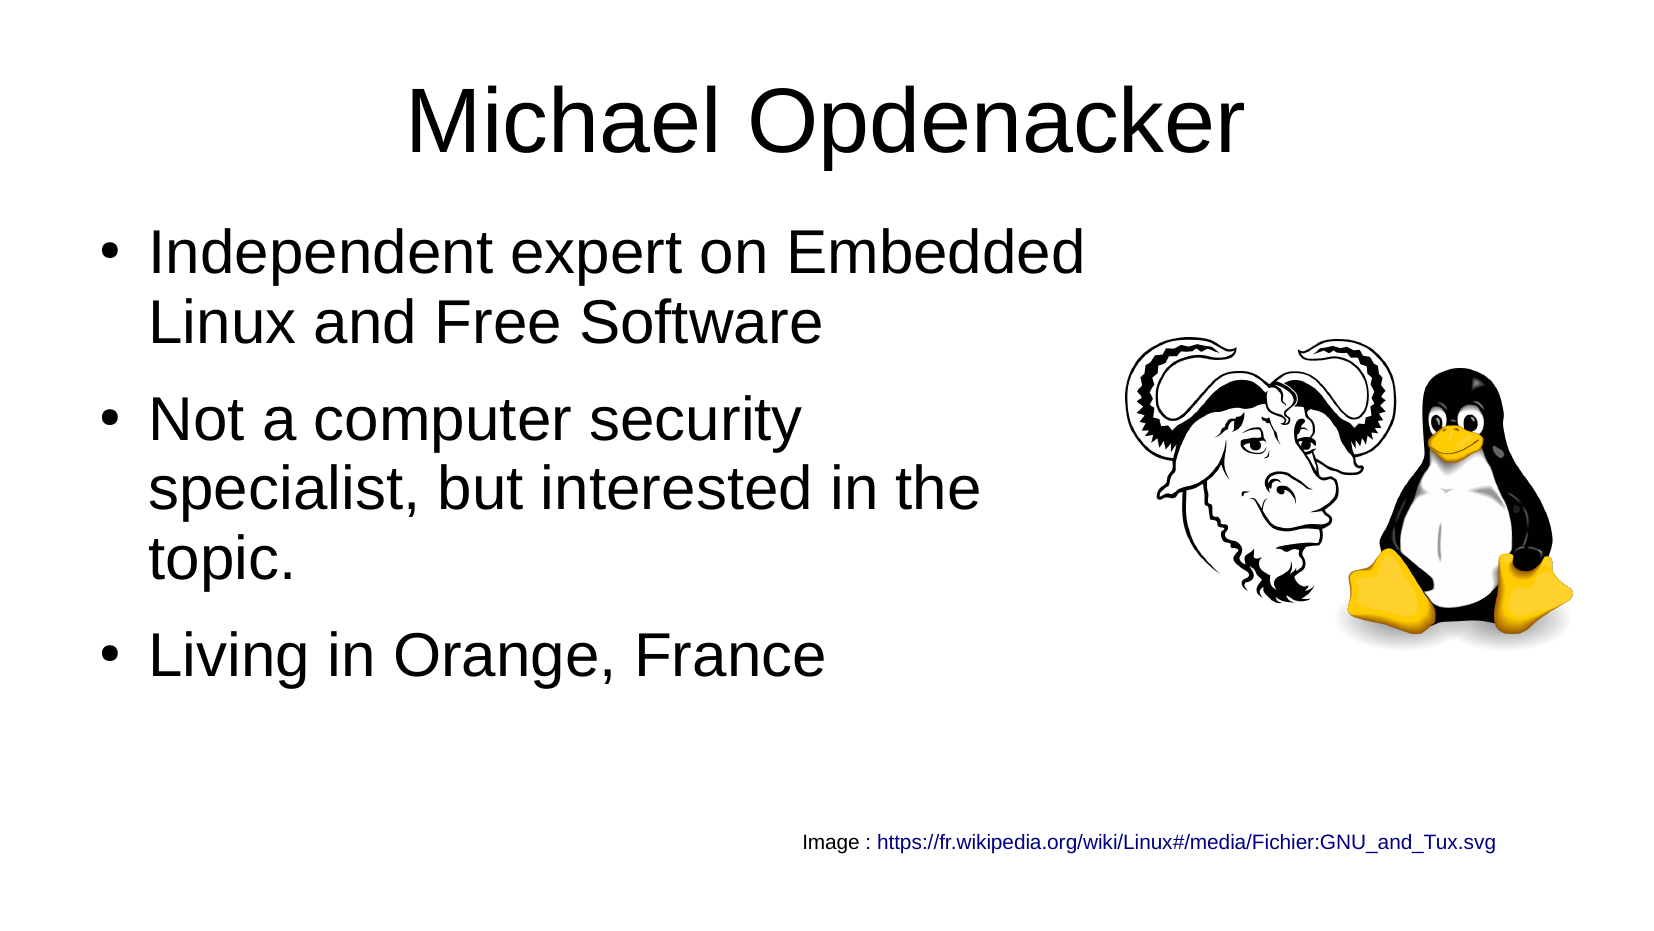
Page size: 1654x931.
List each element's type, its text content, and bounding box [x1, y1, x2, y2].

title Michael Opdenacker [82, 42, 1571, 199]
text_box Image : https://fr.wikipedia.org/wiki/Linux#/media/Fichier:GNU_and_Tux.svg [787, 823, 1512, 862]
picture [1125, 337, 1573, 652]
list Independent expert on Embedded Linux and Free Software Not a computer security specialist, but interested in the topic. Living in Orange, France [82, 217, 1088, 758]
